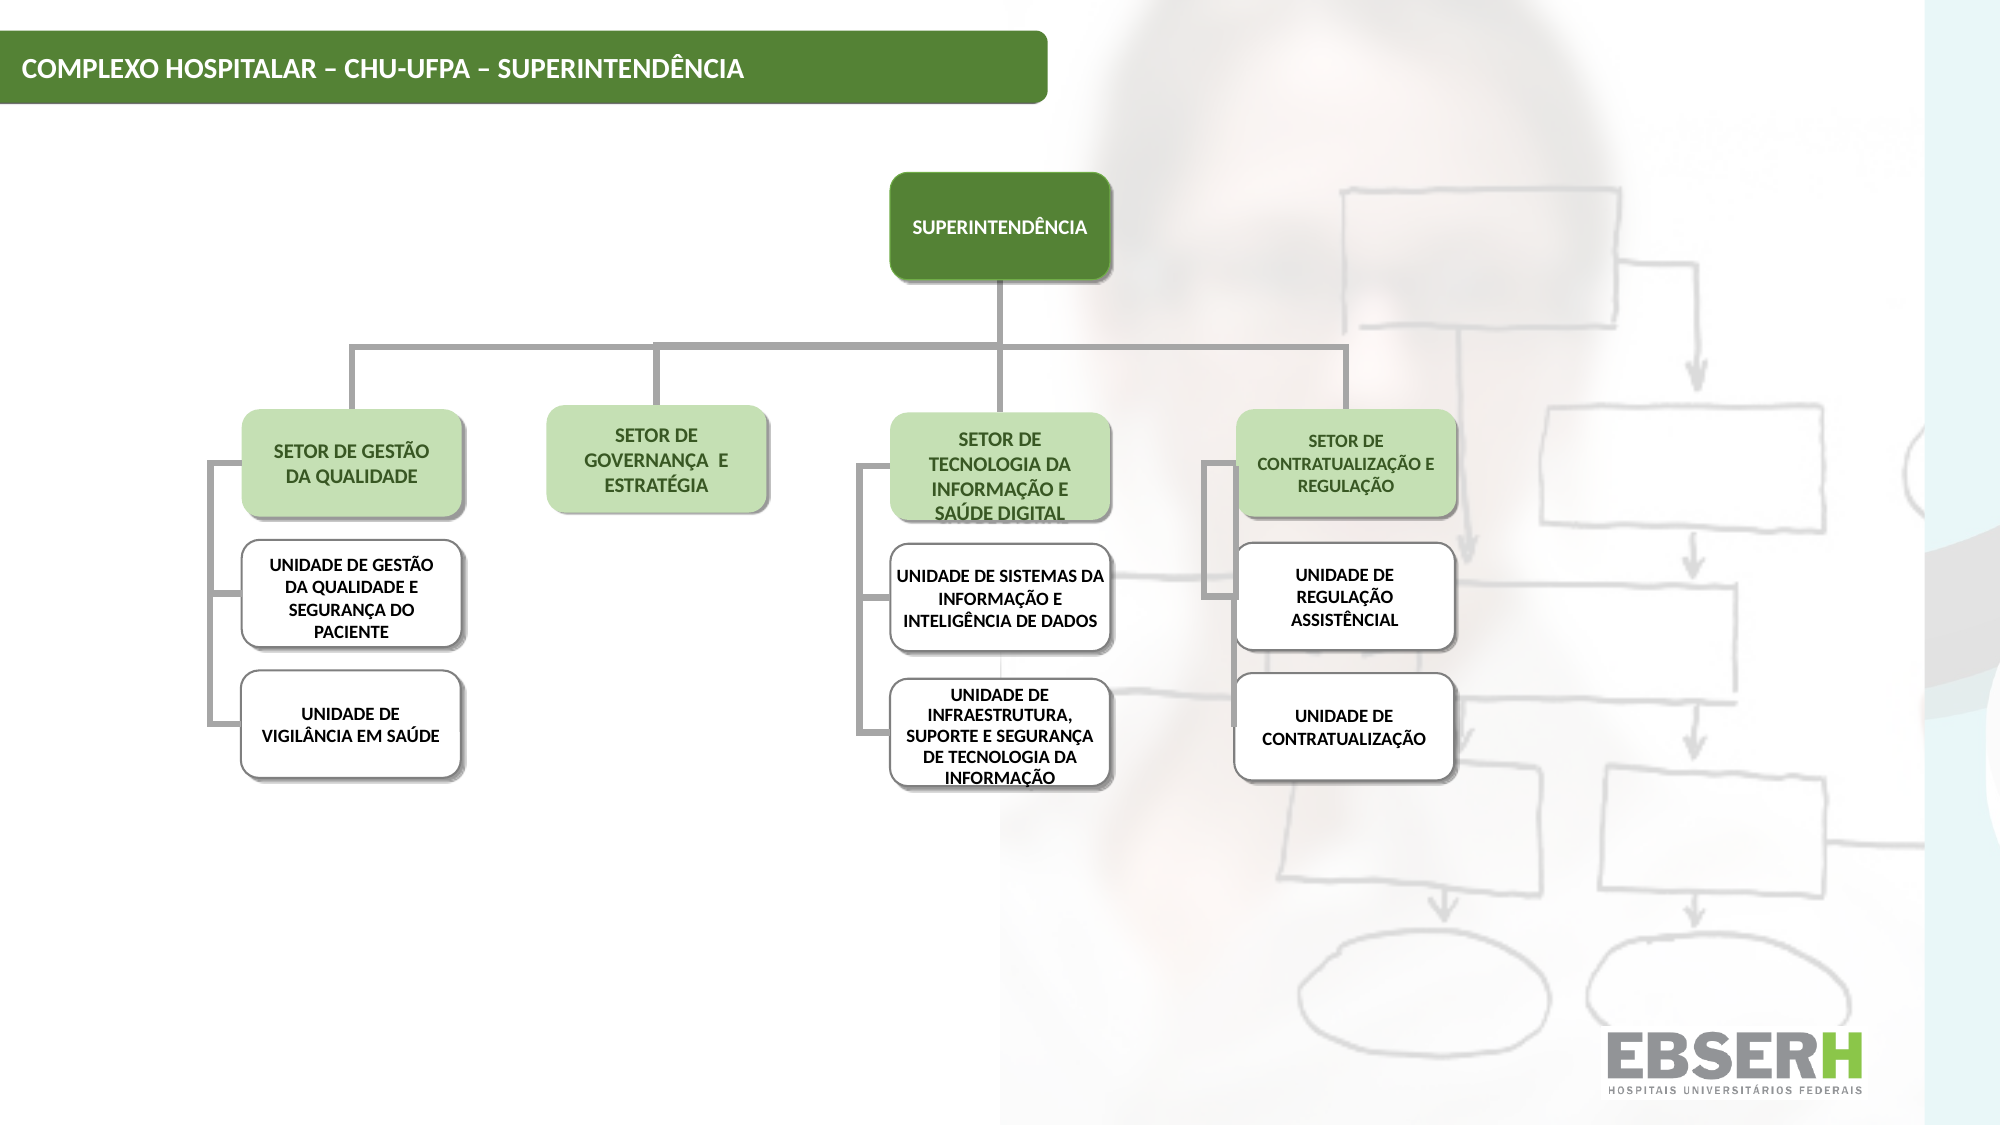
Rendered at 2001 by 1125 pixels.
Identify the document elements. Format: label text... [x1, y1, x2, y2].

text_box SETOR DE GOVERNANÇA E ESTRATÉGIA [546, 405, 767, 513]
text_box COMPLEXO HOSPITALAR – CHU-UFPA – SUPERINTENDÊNCIA [0, 30, 1048, 103]
text_box UNIDADE DE INFRAESTRUTURA, SUPORTE E SEGURANÇA DE TECNOLOGIA DA INFORMAÇÃO [890, 678, 1111, 787]
text_box UNIDADE DE SISTEMAS DA INFORMAÇÃO E INTELIGÊNCIA DE DADOS [890, 543, 1111, 652]
text_box SETOR DE TECNOLOGIA DA INFORMAÇÃO E SAÚDE DIGITAL [890, 412, 1111, 520]
text_box UNIDADE DE CONTRATUALIZAÇÃO [1234, 673, 1455, 781]
text_box UNIDADE DE REGULAÇÃO ASSISTÊNCIAL [1237, 542, 1455, 651]
text_box SUPERINTENDÊNCIA [890, 172, 1111, 280]
text_box UNIDADE DE GESTÃO DA QUALIDADE E SEGURANÇA DO PACIENTE [241, 539, 462, 648]
text_box SETOR DE CONTRATUALIZAÇÃO E REGULAÇÃO [1236, 409, 1457, 517]
text_box UNIDADE DE VIGILÂNCIA EM SAÚDE [240, 670, 461, 778]
text_box SETOR DE GESTÃO DA QUALIDADE [241, 409, 462, 517]
